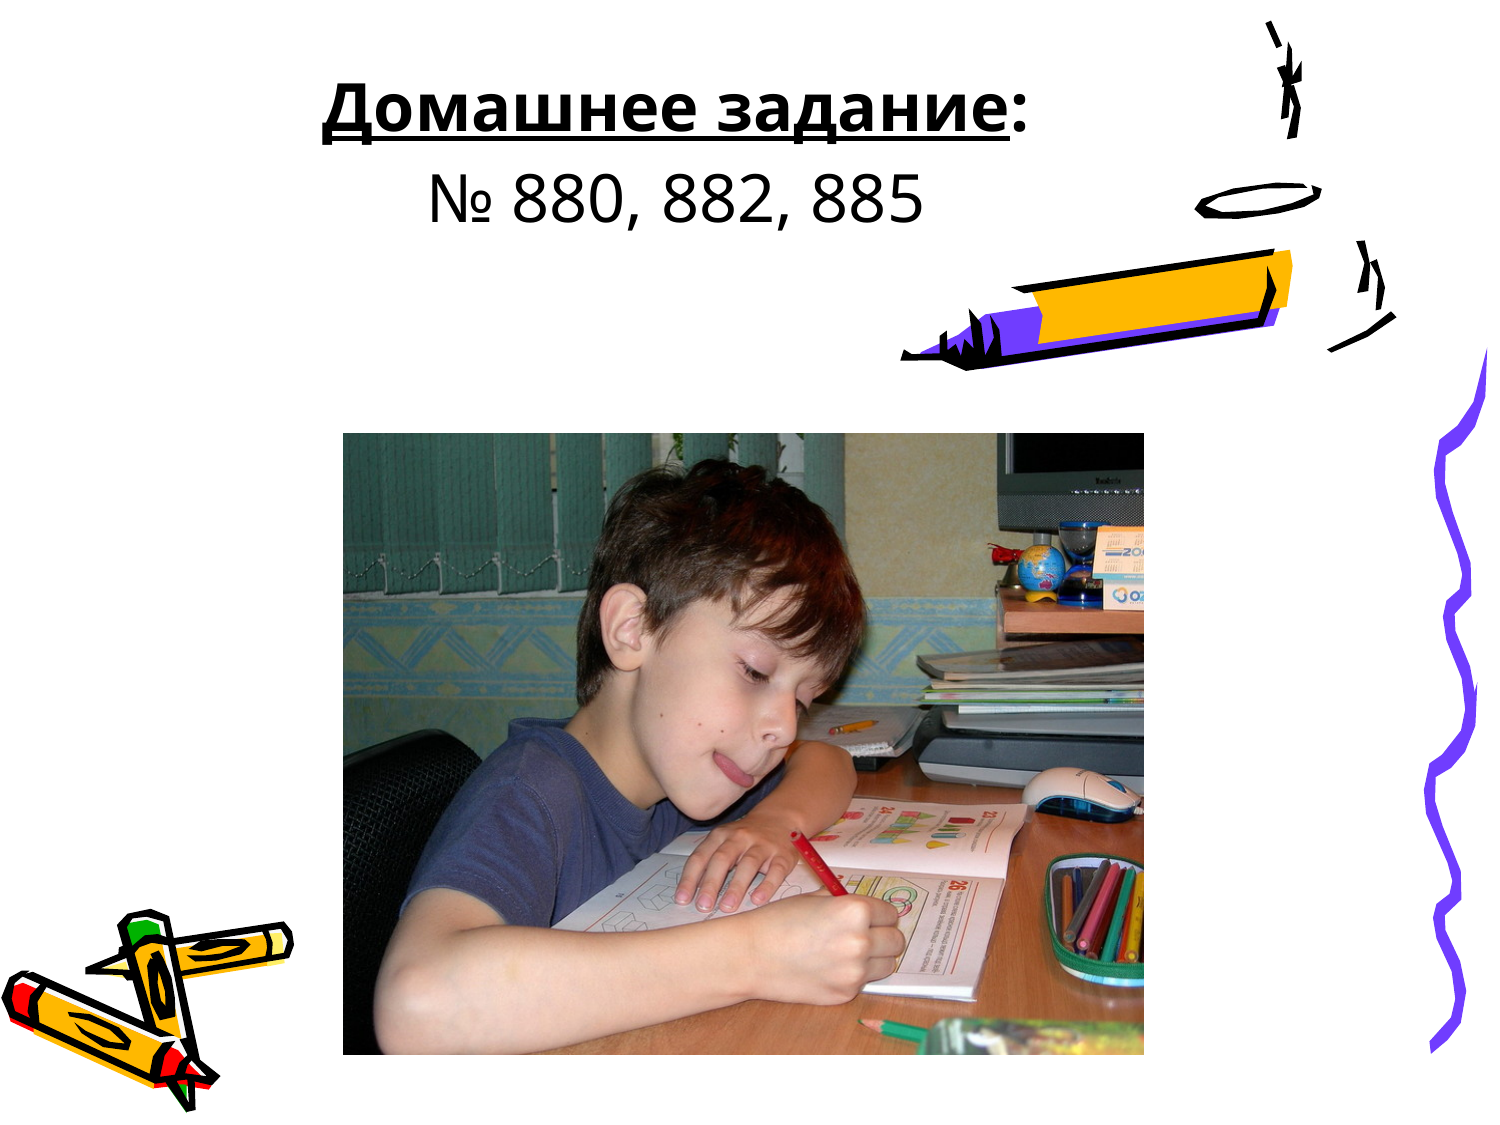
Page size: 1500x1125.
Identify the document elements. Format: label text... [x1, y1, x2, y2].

picture [343, 433, 1144, 1055]
text_box Домашнее задание: № 880, 882, 885 [112, 58, 1240, 340]
